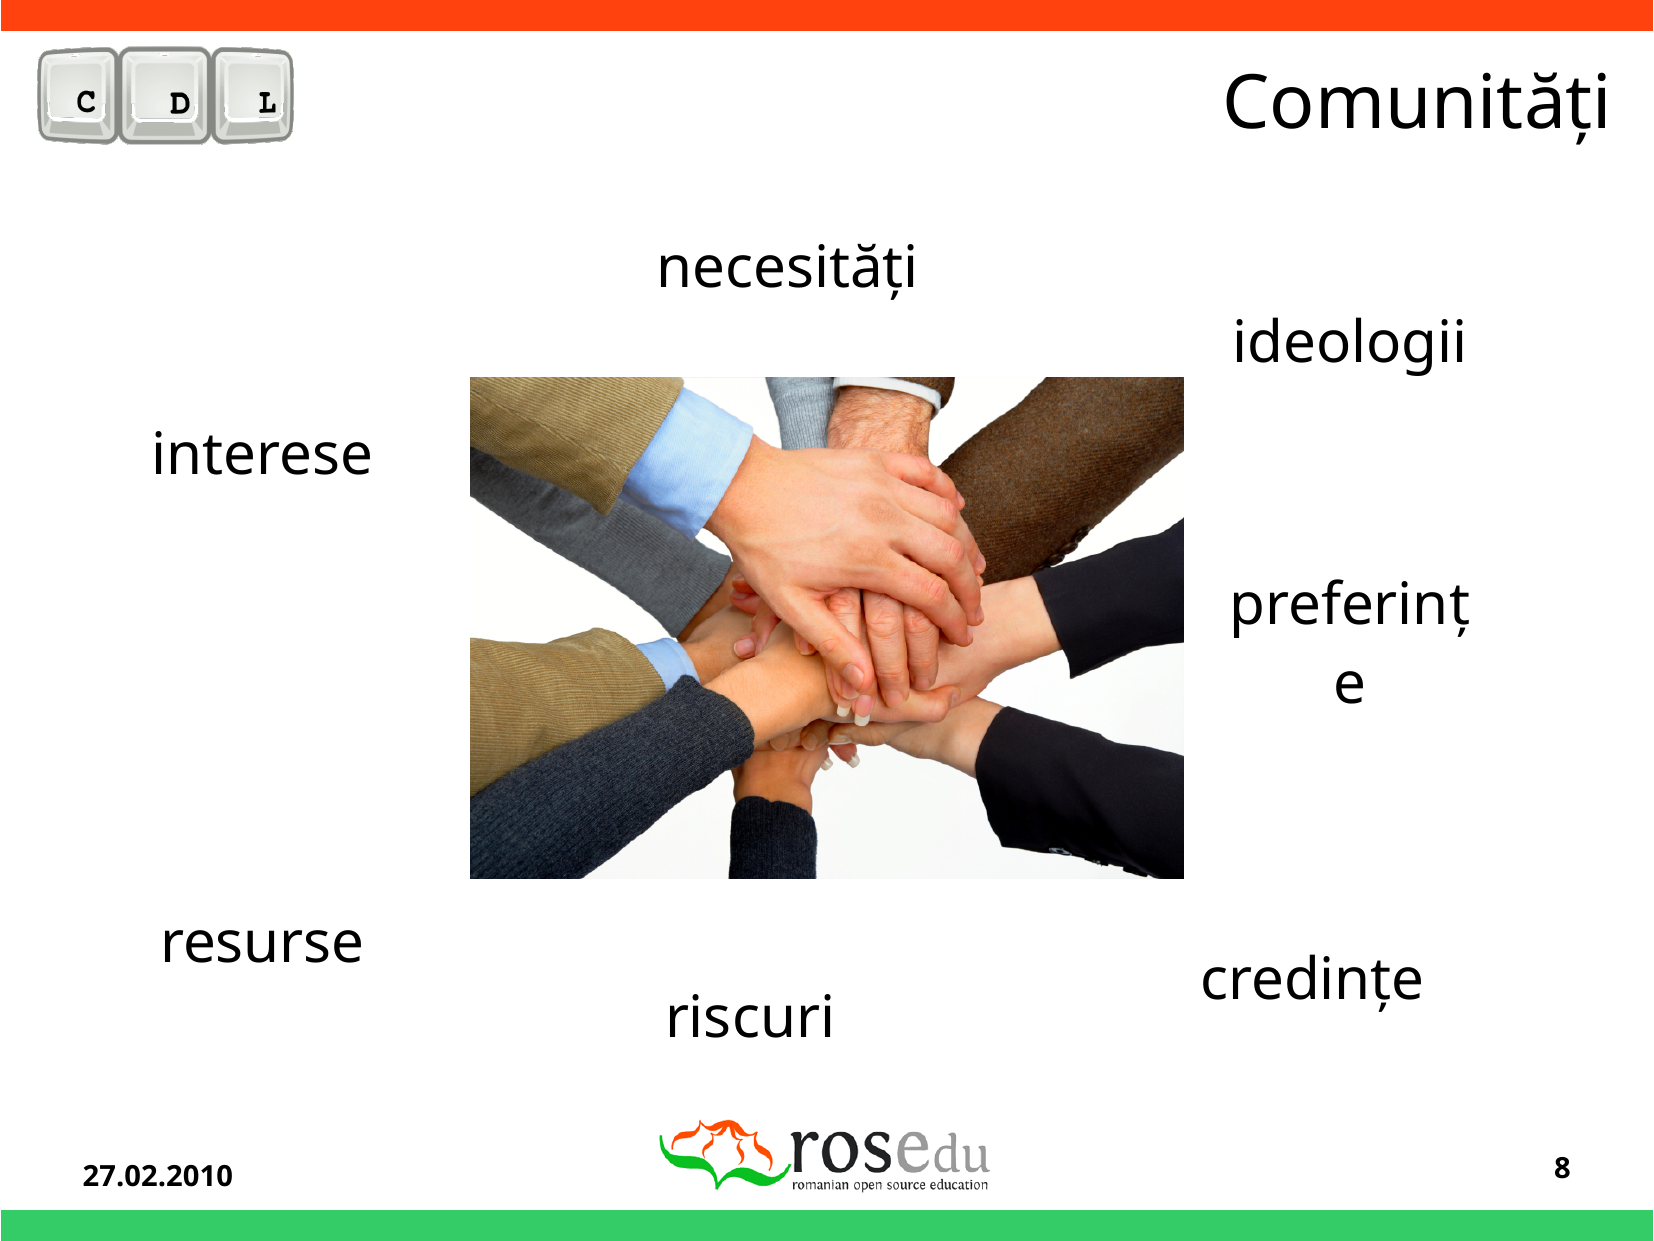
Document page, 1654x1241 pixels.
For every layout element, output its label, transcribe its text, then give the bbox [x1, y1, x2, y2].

picture [656, 1104, 1005, 1209]
text_box resurse [112, 892, 413, 976]
picture [37, 46, 294, 145]
text_box riscuri [600, 967, 901, 1051]
text_box preferințe [1200, 554, 1501, 638]
title Comunități [300, 52, 1613, 146]
text_box credințe [1162, 929, 1463, 1013]
text_box ideologii [1200, 292, 1501, 376]
text_box necesități [637, 217, 938, 301]
text_box interese [112, 404, 413, 488]
picture [470, 377, 1184, 879]
